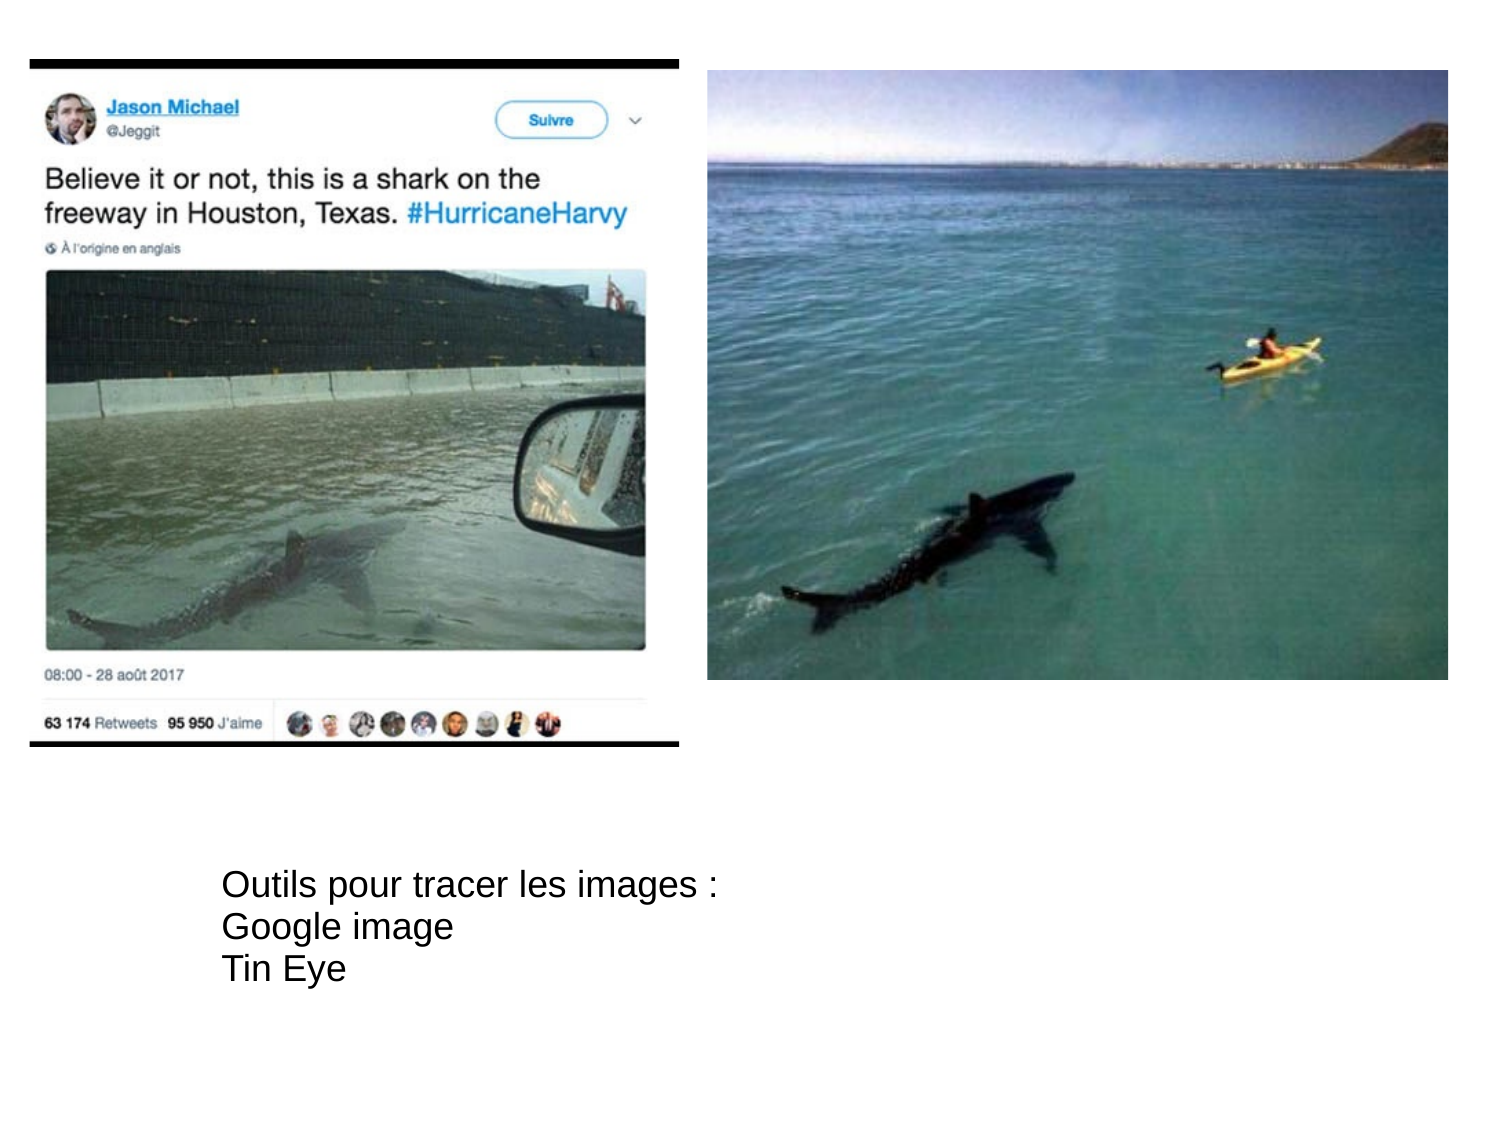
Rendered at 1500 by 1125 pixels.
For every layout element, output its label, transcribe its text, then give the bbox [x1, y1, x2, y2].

text_box Outils pour tracer les images : Google image Tin Eye [206, 856, 916, 998]
picture [29, 59, 680, 748]
picture [707, 70, 1449, 680]
